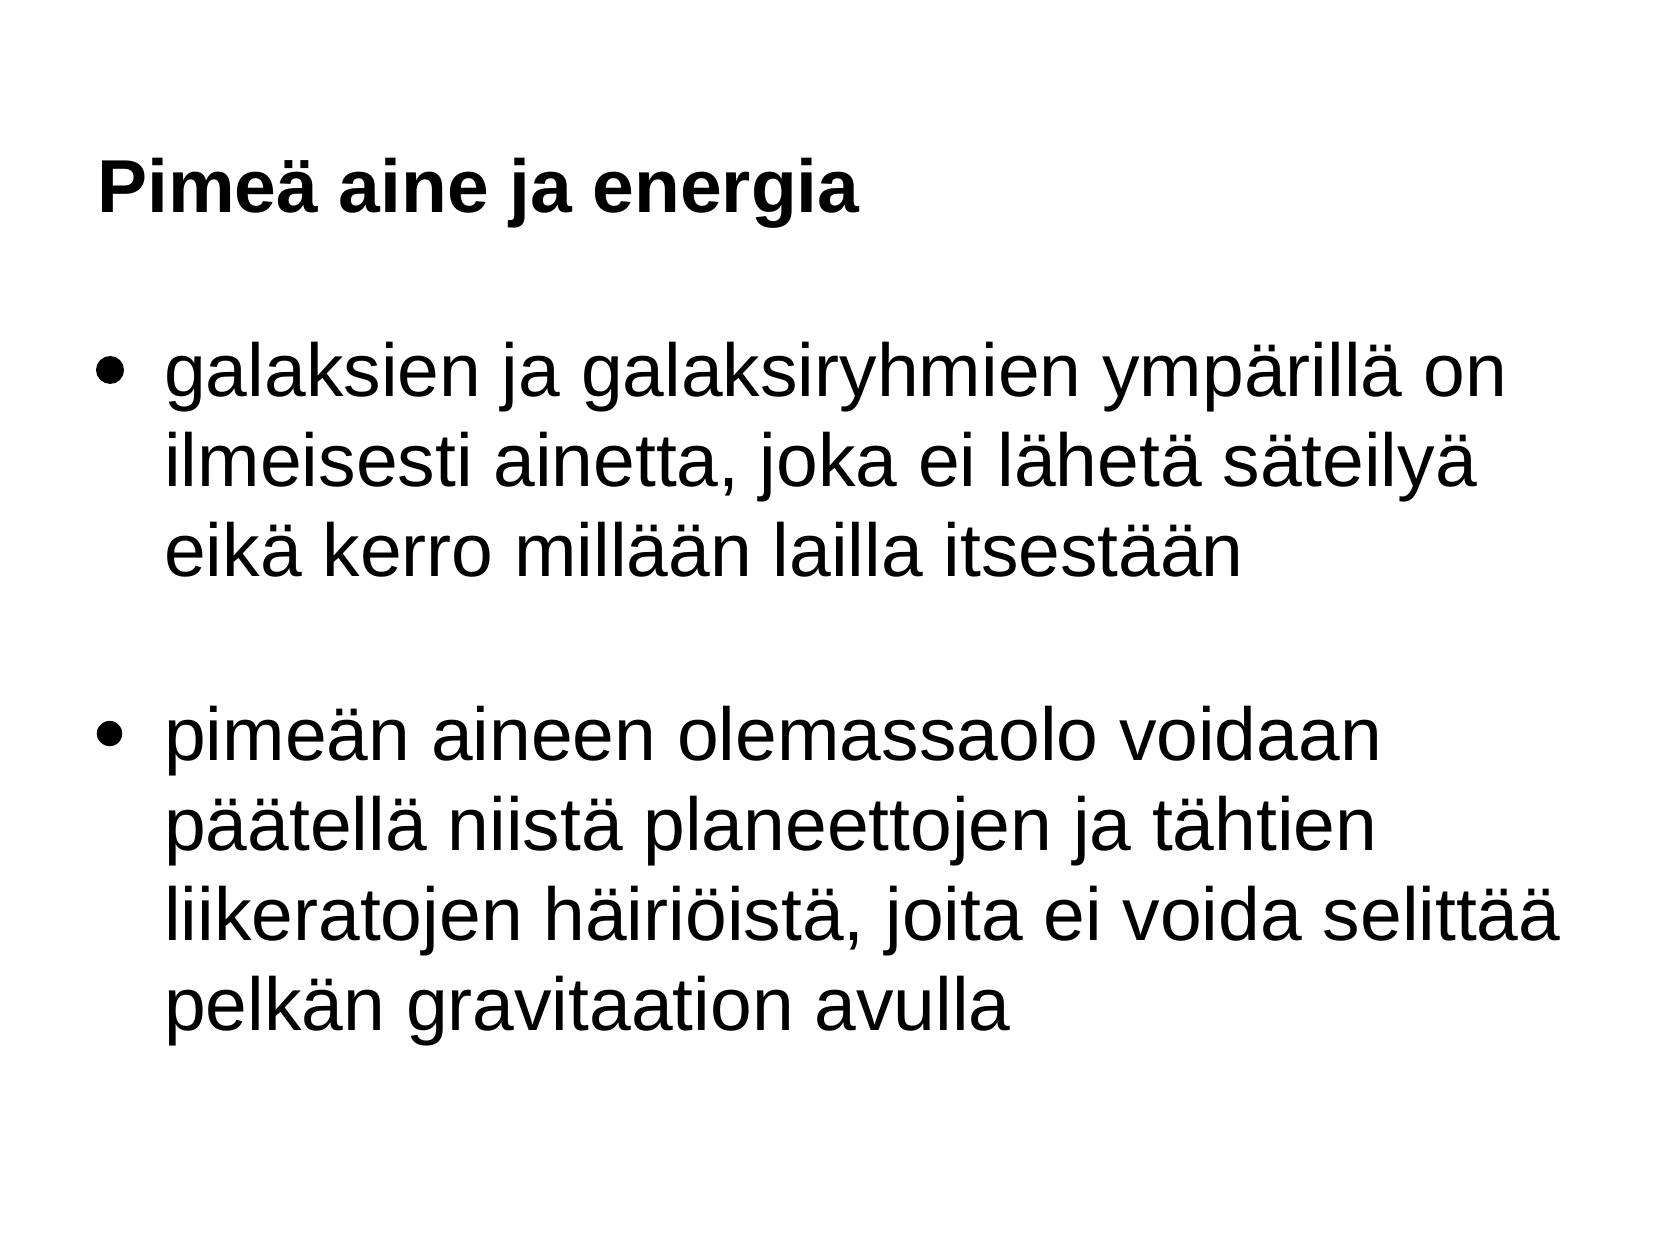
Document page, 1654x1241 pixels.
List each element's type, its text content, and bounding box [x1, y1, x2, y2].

text_box Pimeä aine ja energia  galaksien ja galaksiryhmien ympärillä on ilmeisesti ainetta, joka ei lähetä säteilyä eikä kerro millään lailla itsestään  pimeän aineen olemassaolo voidaan päätellä niistä planeettojen ja tähtien liikeratojen häiriöistä, joita ei voida selittää pelkän gravitaation avulla [82, 129, 1595, 1054]
